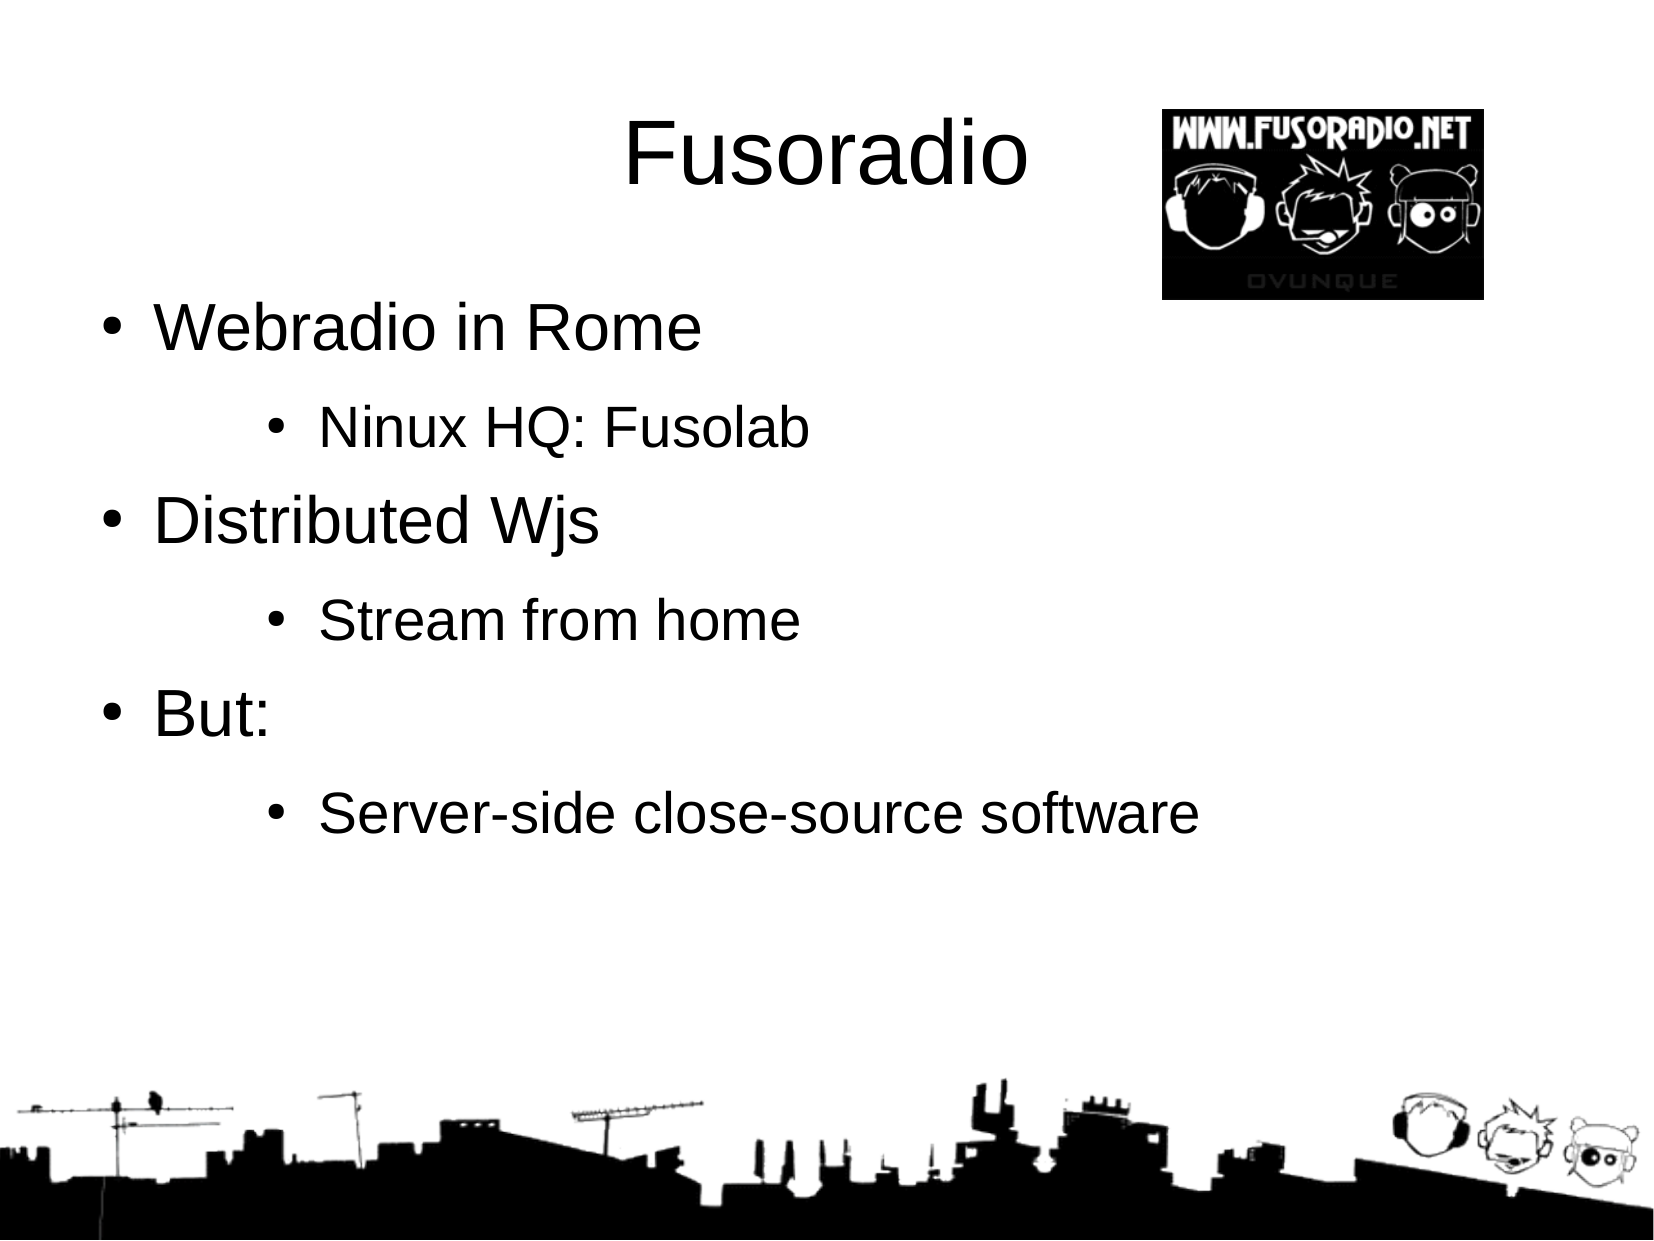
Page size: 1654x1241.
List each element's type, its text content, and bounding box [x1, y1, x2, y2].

list Webradio in Rome Ninux HQ: Fusolab Distributed Wjs Stream from home But: Server-side close-source software [82, 290, 1571, 1109]
picture [1162, 109, 1484, 301]
picture [0, 1077, 1654, 1240]
title Fusoradio [82, 49, 1571, 257]
